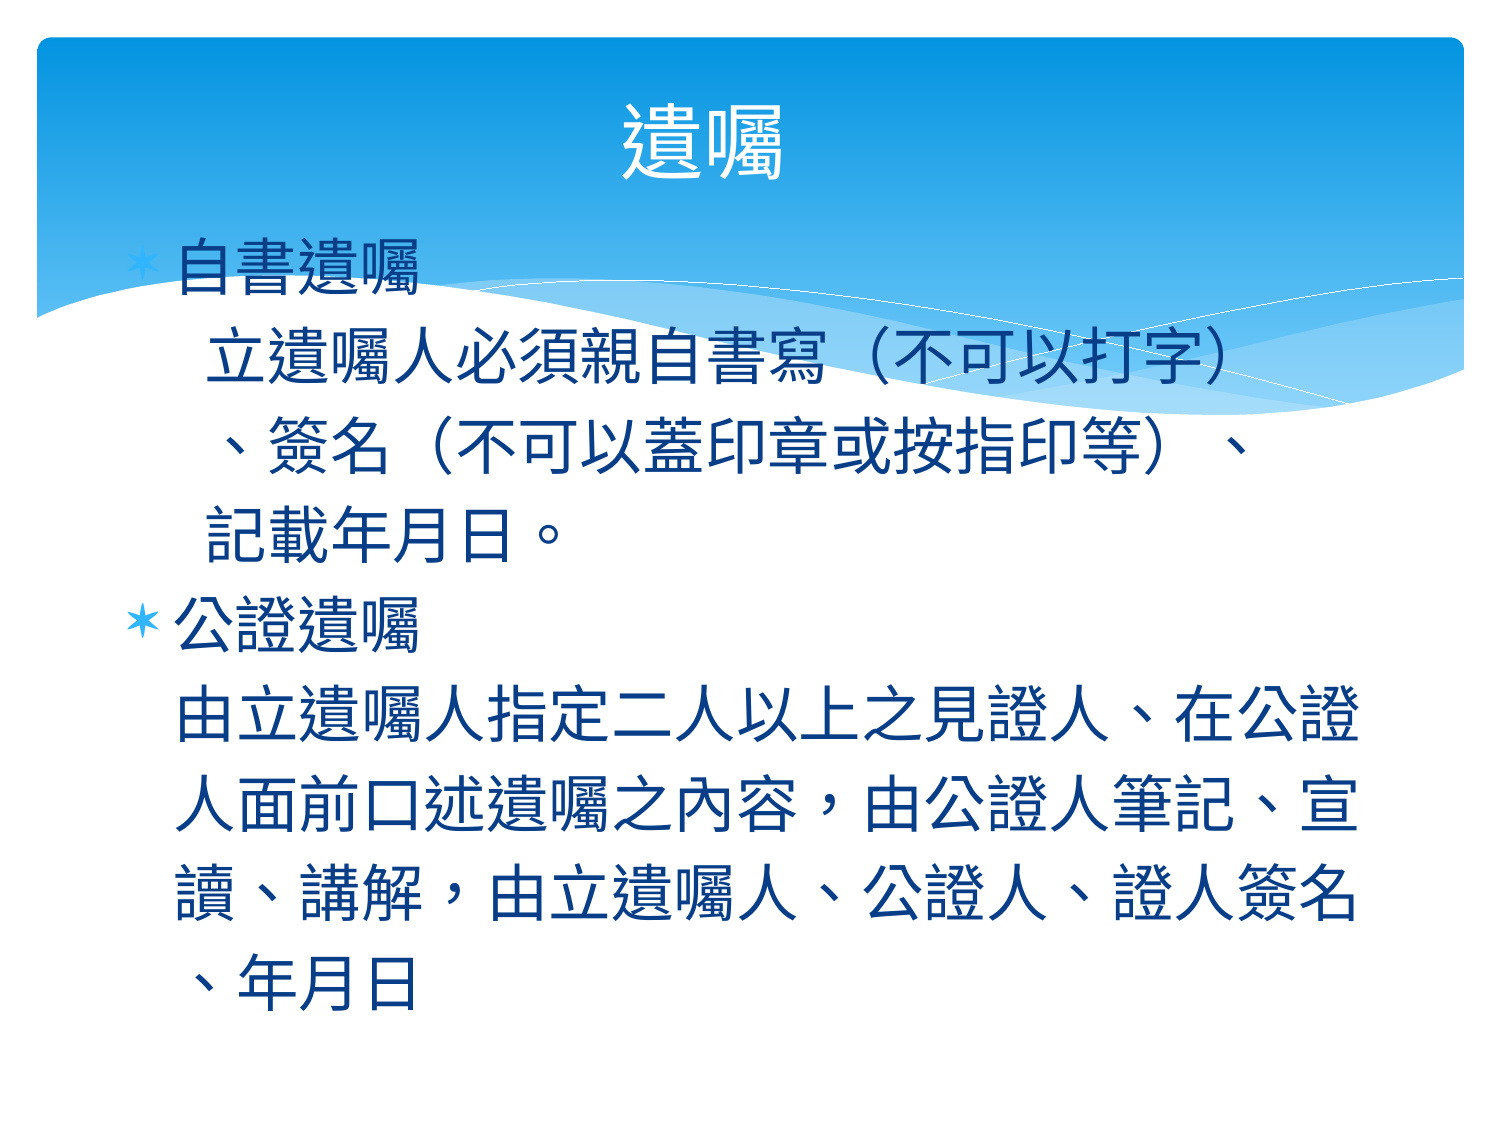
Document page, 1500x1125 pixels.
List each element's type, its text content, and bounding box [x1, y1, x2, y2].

title 遺囑 [112, 66, 1388, 209]
list 自書遺囑 立遺囑人必須親自書寫（不可以打字） 、簽名（不可以蓋印章或按指印等）、 記載年月日。 公證遺囑 由立遺囑人指定二人以上之見證人、在公證 人面前口述遺囑之內容，由公證人筆記、宣 讀、講解，由立遺囑人、公證人、證人簽名 、年月日 [112, 220, 1388, 1059]
